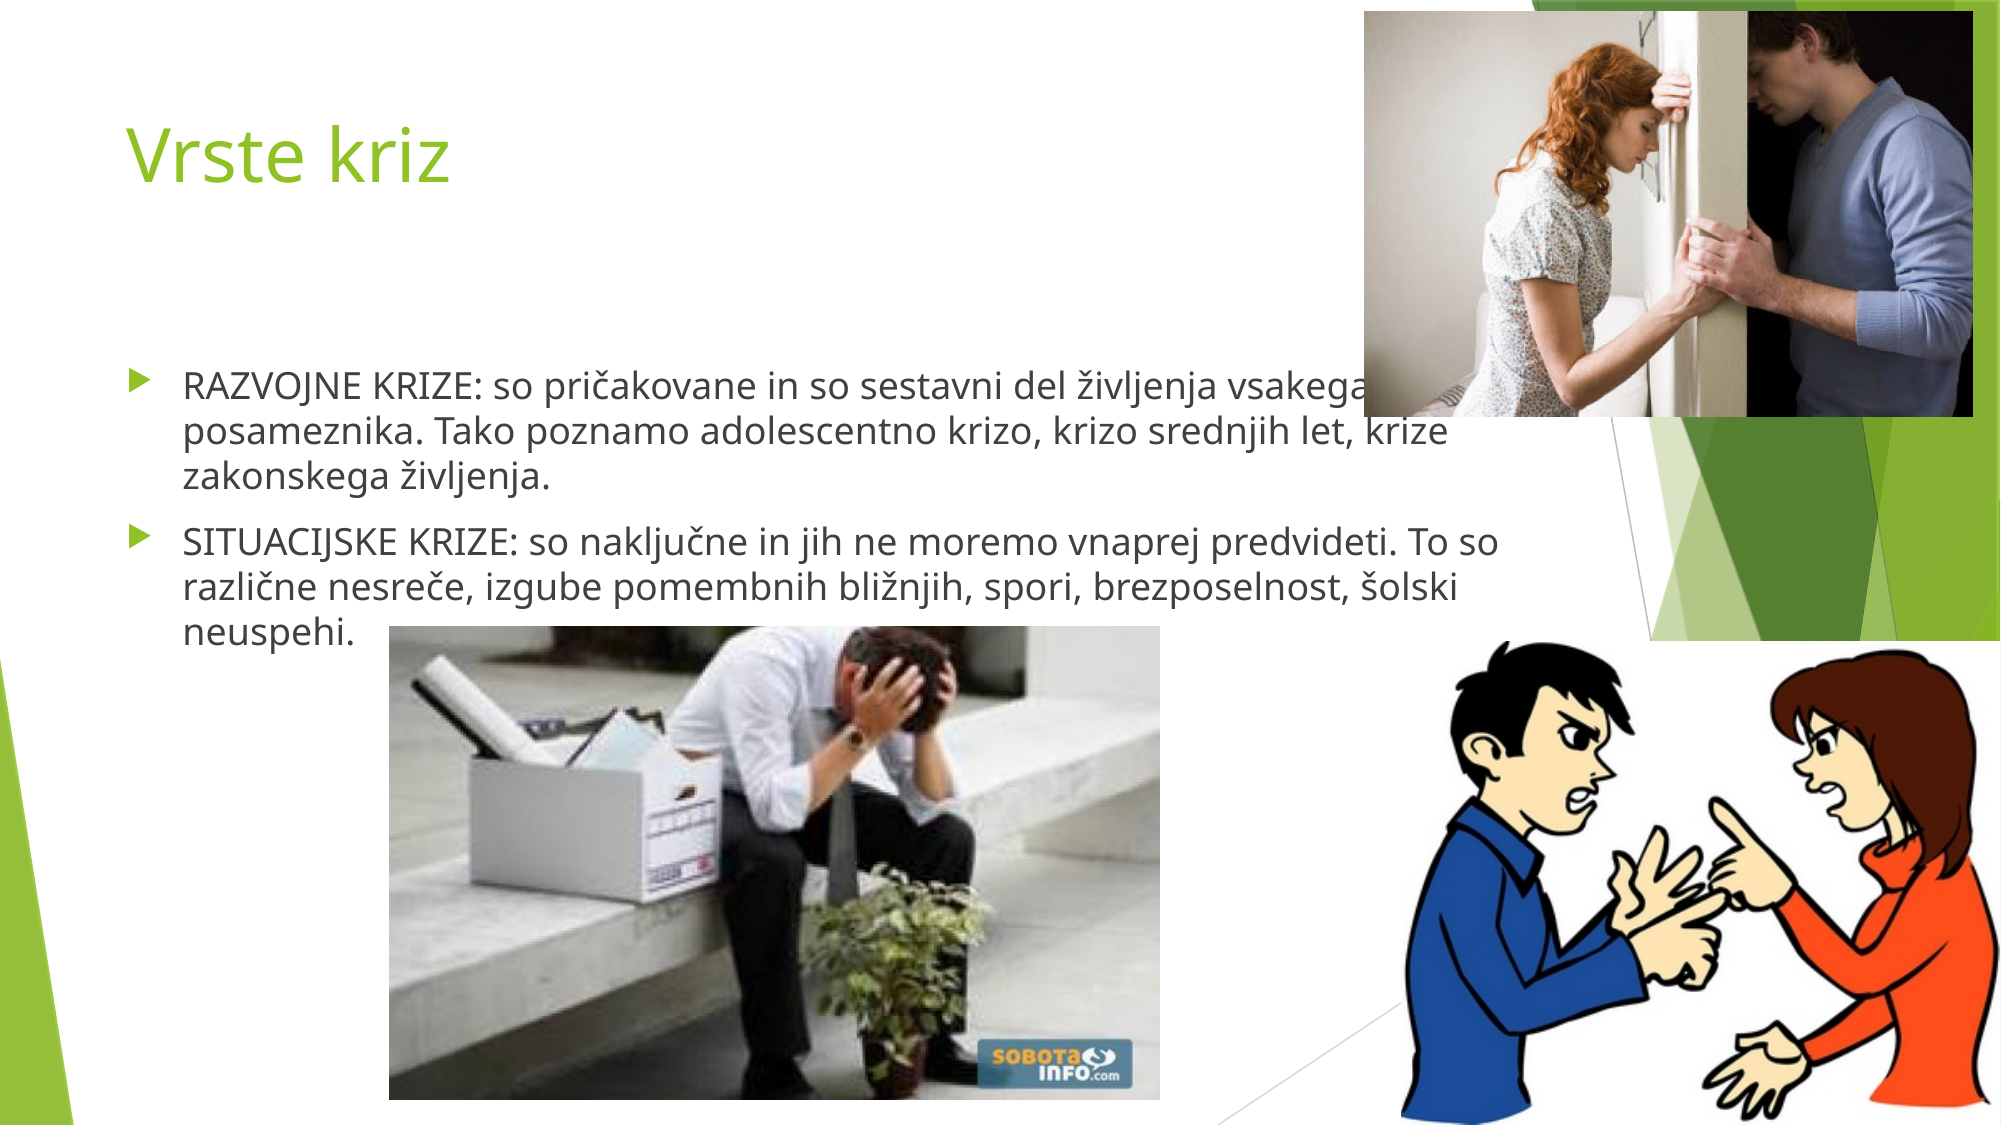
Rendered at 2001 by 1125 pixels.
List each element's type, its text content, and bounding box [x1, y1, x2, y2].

title Vrste kriz [111, 99, 1364, 317]
list RAZVOJNE KRIZE: so pričakovane in so sestavni del življenja vsakega posameznika. Tako poznamo adolescentno krizo, krizo srednjih let, krize zakonskega življenja. SITUACIJSKE KRIZE: so naključne in jih ne moremo vnaprej predvideti. To so različne nesreče, izgube pomembnih bližnjih, spori, brezposelnost, šolski neuspehi. [111, 354, 1522, 992]
picture [1364, 11, 1973, 417]
picture [389, 626, 1160, 1100]
picture [1401, 641, 2000, 1125]
